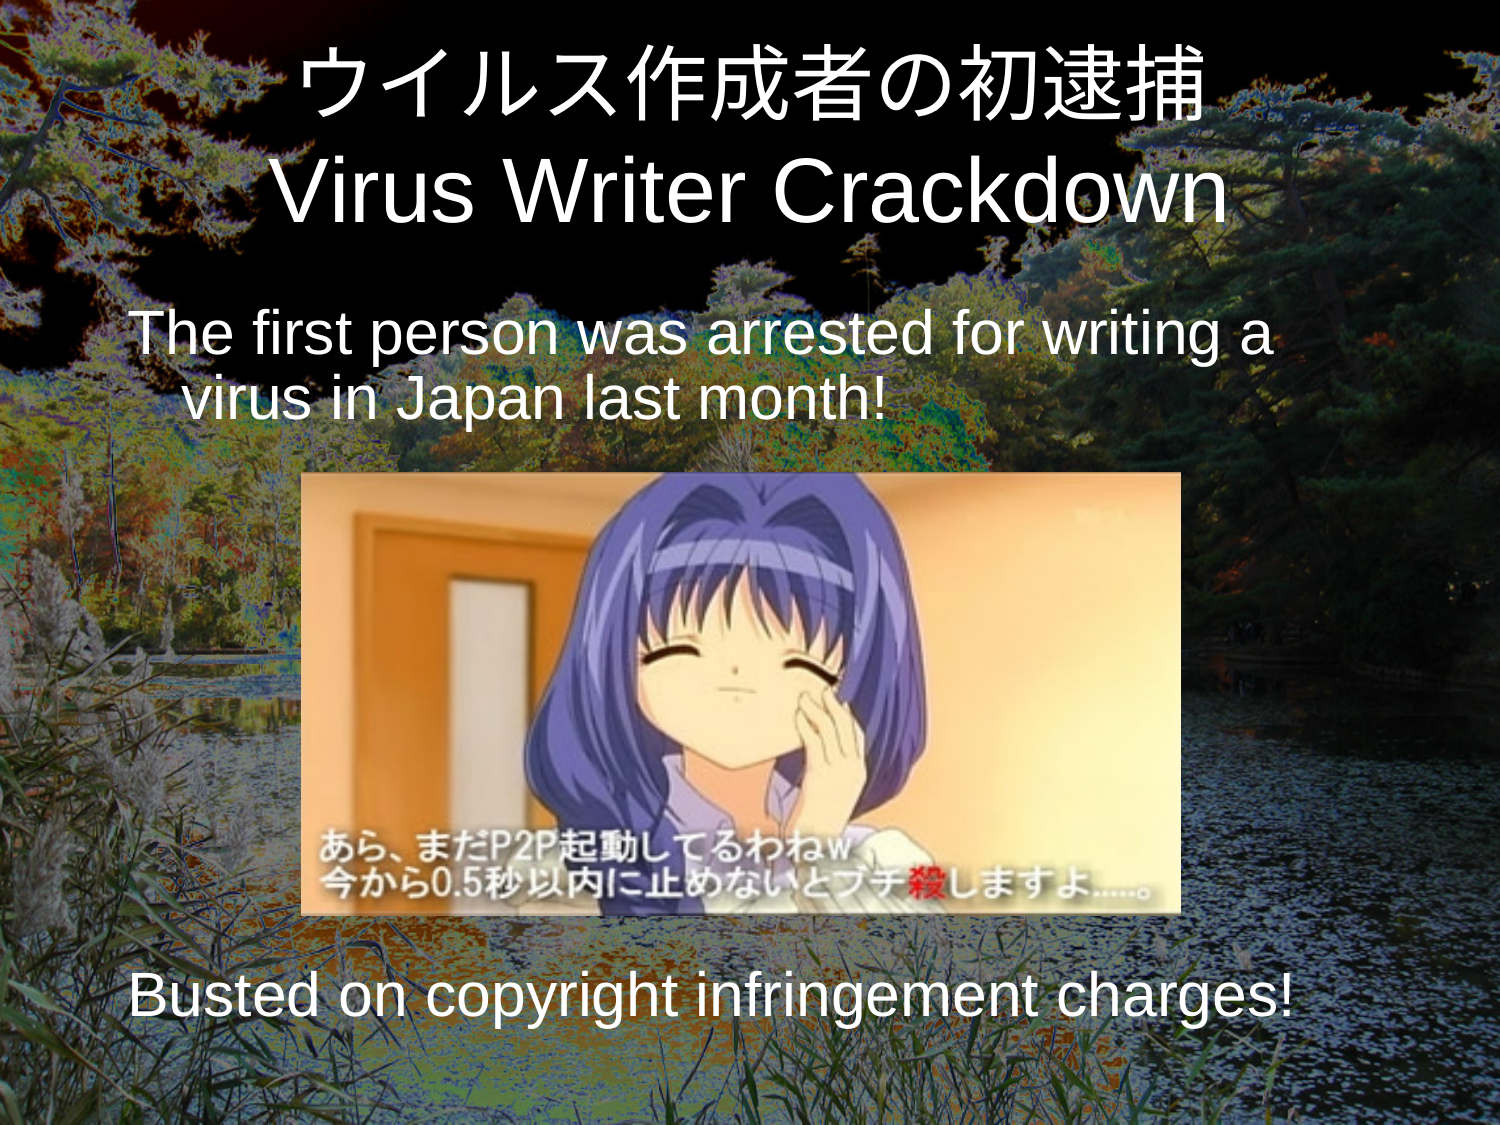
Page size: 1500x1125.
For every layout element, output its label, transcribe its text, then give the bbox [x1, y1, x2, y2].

title Virus Writer Crackdown [112, 176, 1388, 288]
list The first person was arrested for writing a virus in Japan last month! [112, 295, 1388, 502]
title ウイルス作成者の初逮捕 [112, 0, 1388, 176]
picture [0, 0, 1500, 1125]
text_box Busted on copyright infringement charges! [112, 956, 1500, 1075]
